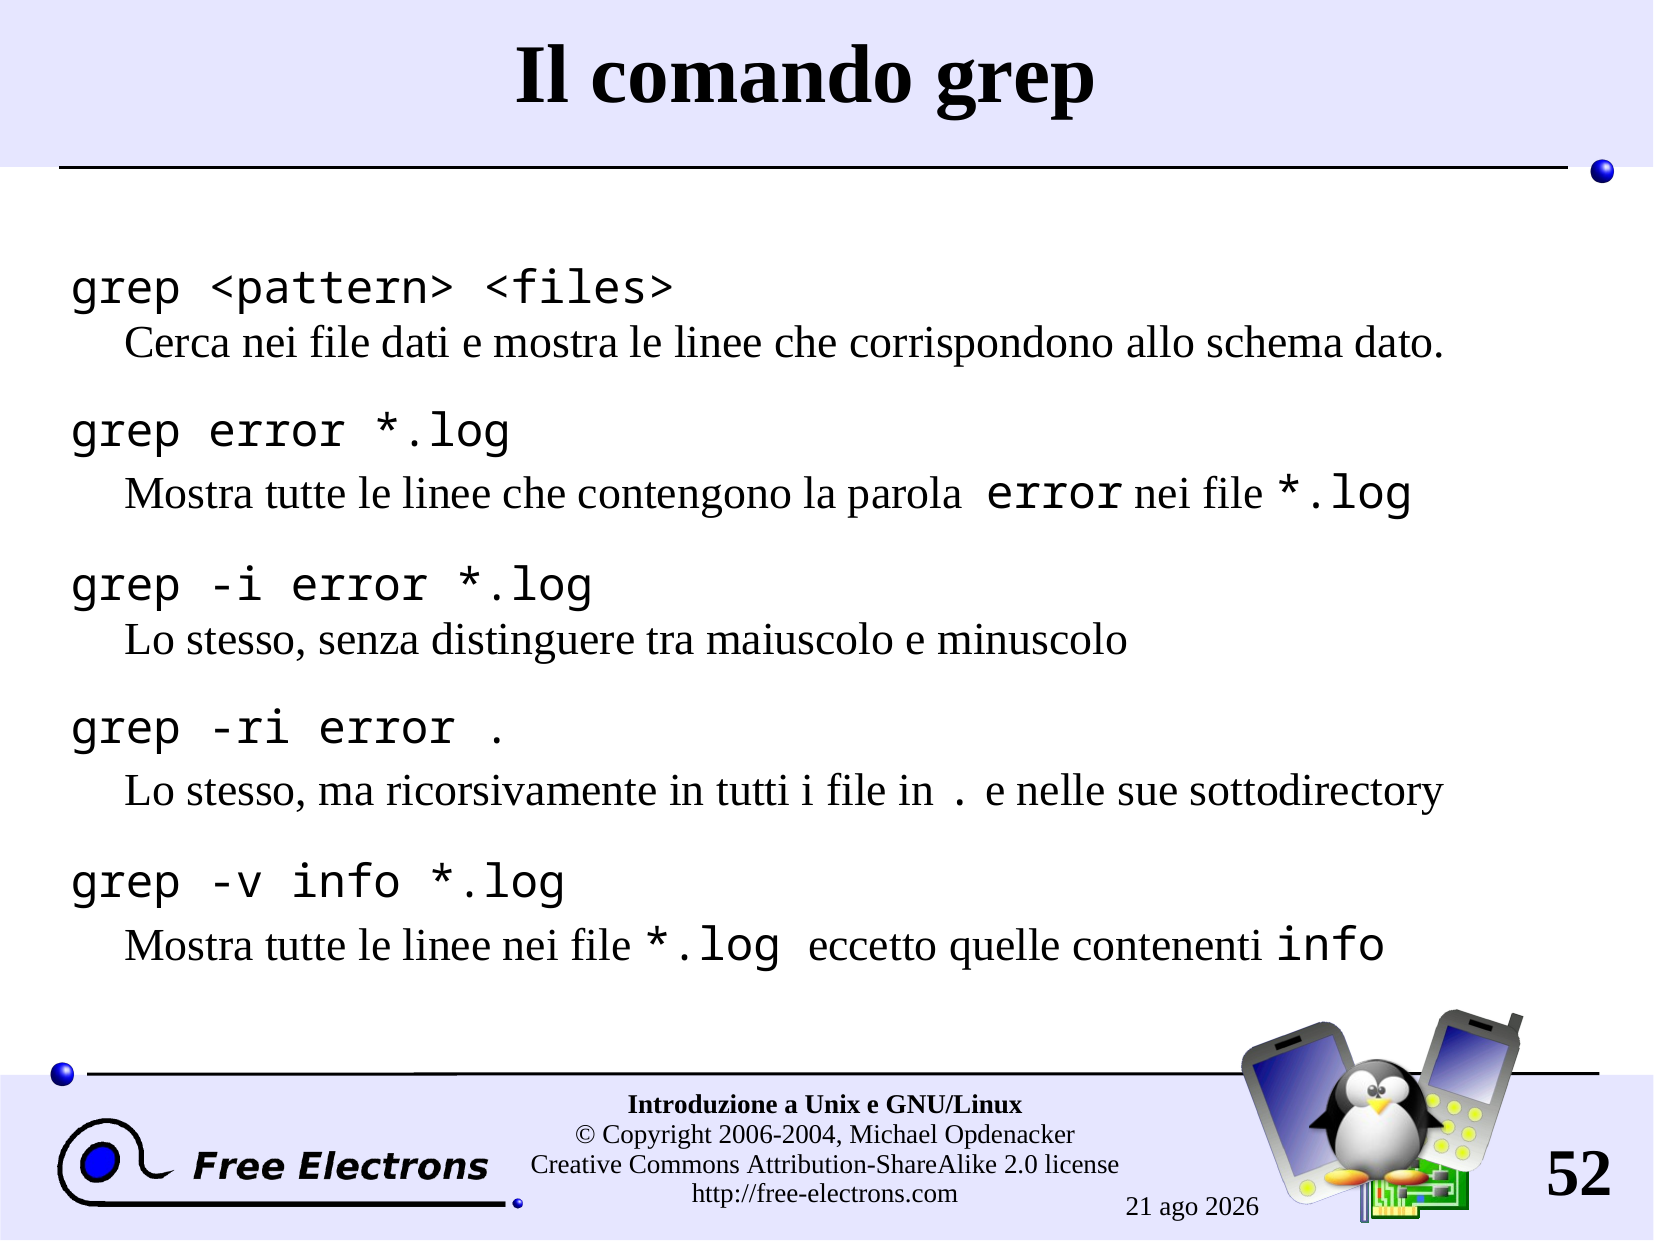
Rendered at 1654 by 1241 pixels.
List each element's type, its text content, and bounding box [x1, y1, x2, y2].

picture [1225, 1022, 1535, 1241]
list grep <pattern> <files> Cerca nei file dati e mostra le linee che corrispondono allo schema dato. grep error *.log Mostra tutte le linee che contengono la parola error nei file *.log grep -i error *.log Lo stesso, senza distinguere tra maiuscolo e minuscolo grep -ri error . Lo stesso, ma ricorsivamente in tutti i file in . e nelle sue sottodirectory grep -v info *.log Mostra tutte le linee nei file *.log eccetto quelle contenenti info [53, 254, 1603, 1022]
picture [50, 1107, 527, 1216]
title Il comando grep [60, 20, 1551, 130]
